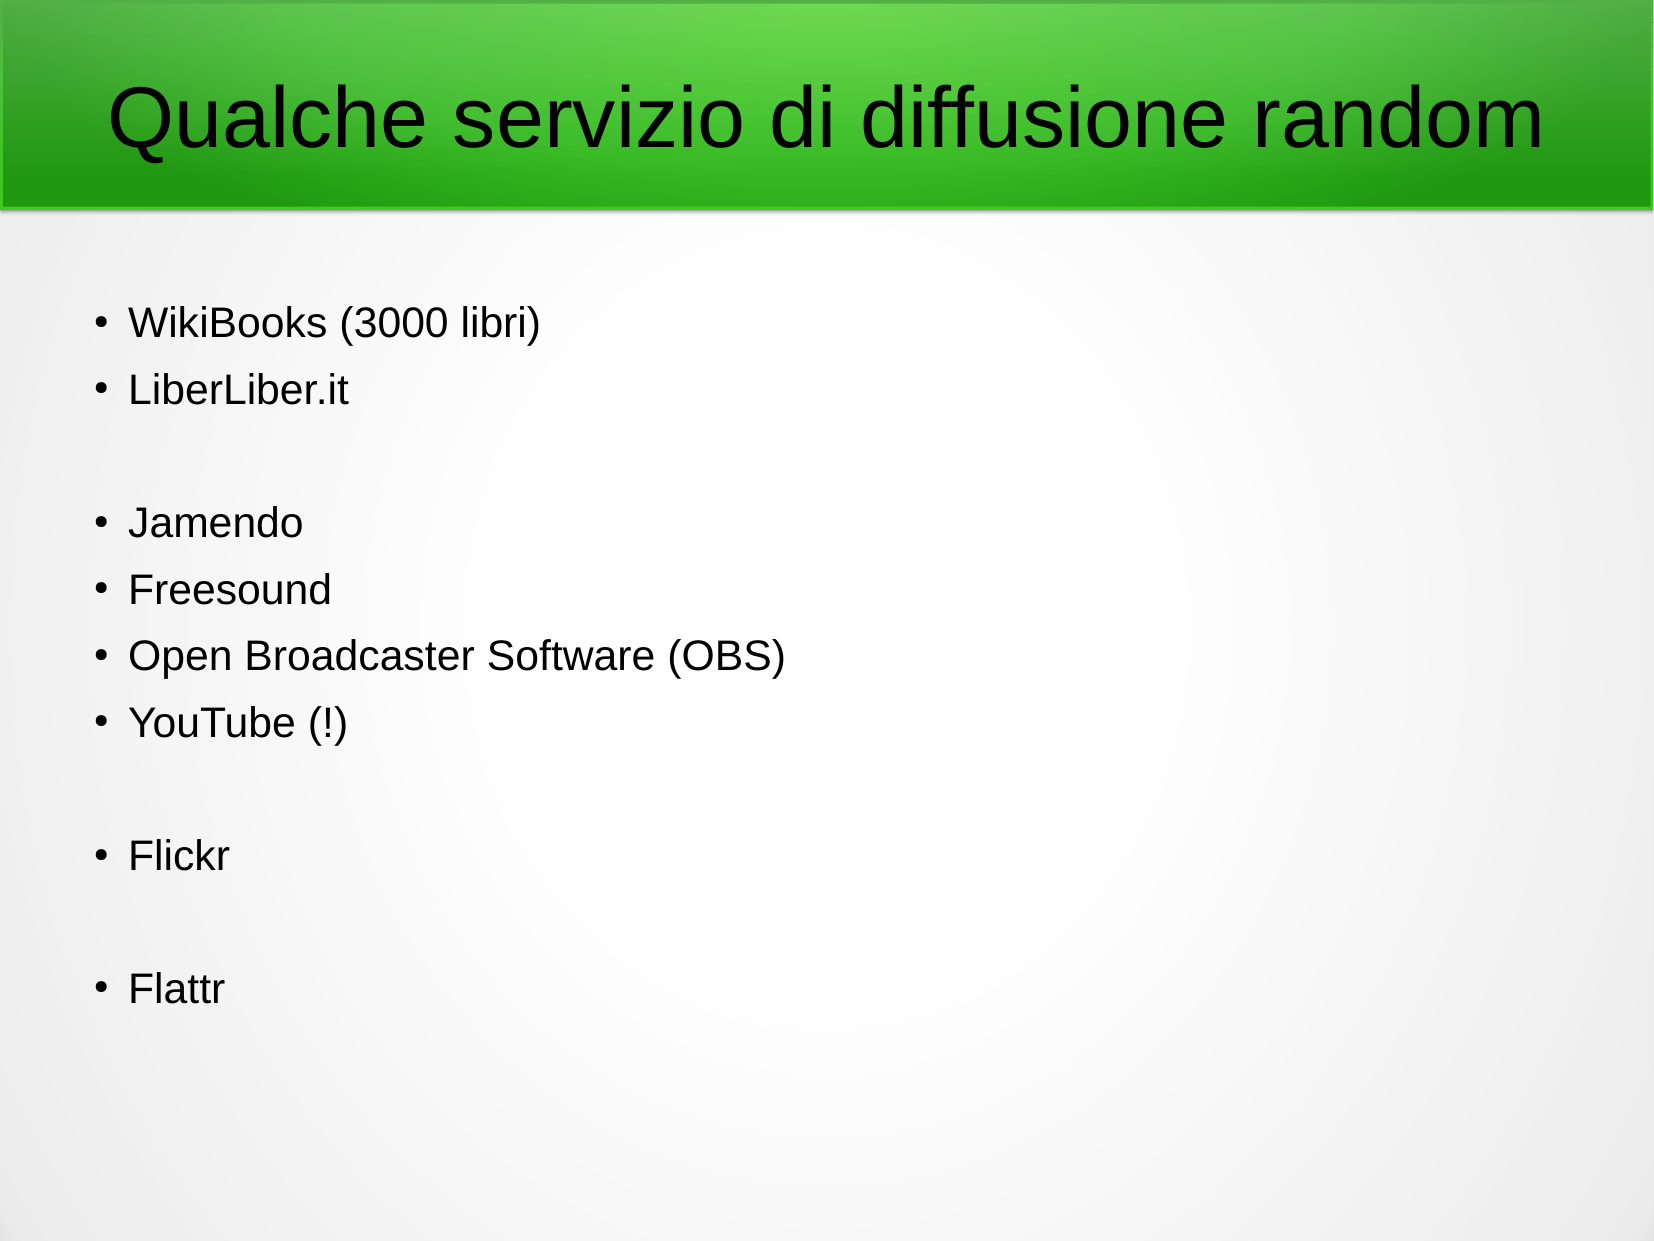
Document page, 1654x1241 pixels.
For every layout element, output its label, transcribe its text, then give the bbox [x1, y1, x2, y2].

list WikiBooks (3000 libri) LiberLiber.it Jamendo Freesound Open Broadcaster Software (OBS) YouTube (!) Flickr Flattr [82, 299, 1571, 1019]
title Qualche servizio di diffusione random [82, 47, 1571, 189]
